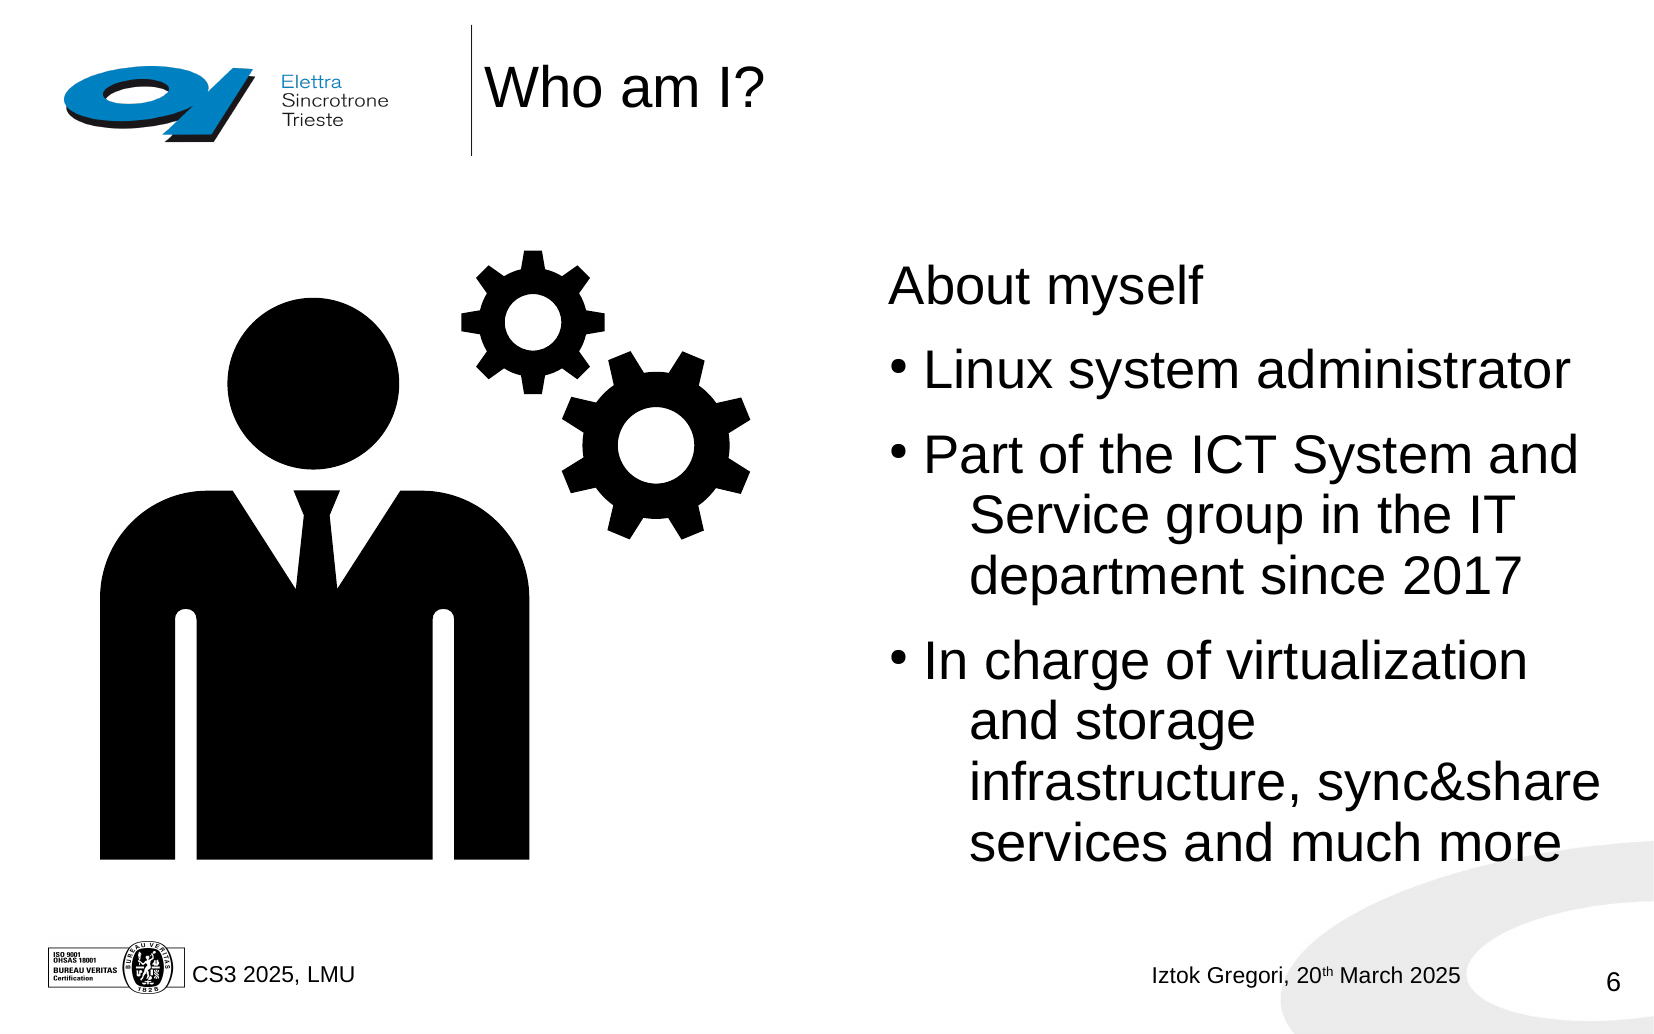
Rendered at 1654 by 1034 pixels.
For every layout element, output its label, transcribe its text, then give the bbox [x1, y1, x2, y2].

text_box <number> [1606, 967, 1654, 1000]
list About myself Linux system administrator Part of the ICT System and Service group in the IT department since 2017 In charge of virtualization and storage infrastructure, sync&share services and much more [874, 248, 1618, 931]
picture [0, 5, 1654, 1034]
title Who am I? [484, 24, 1583, 153]
